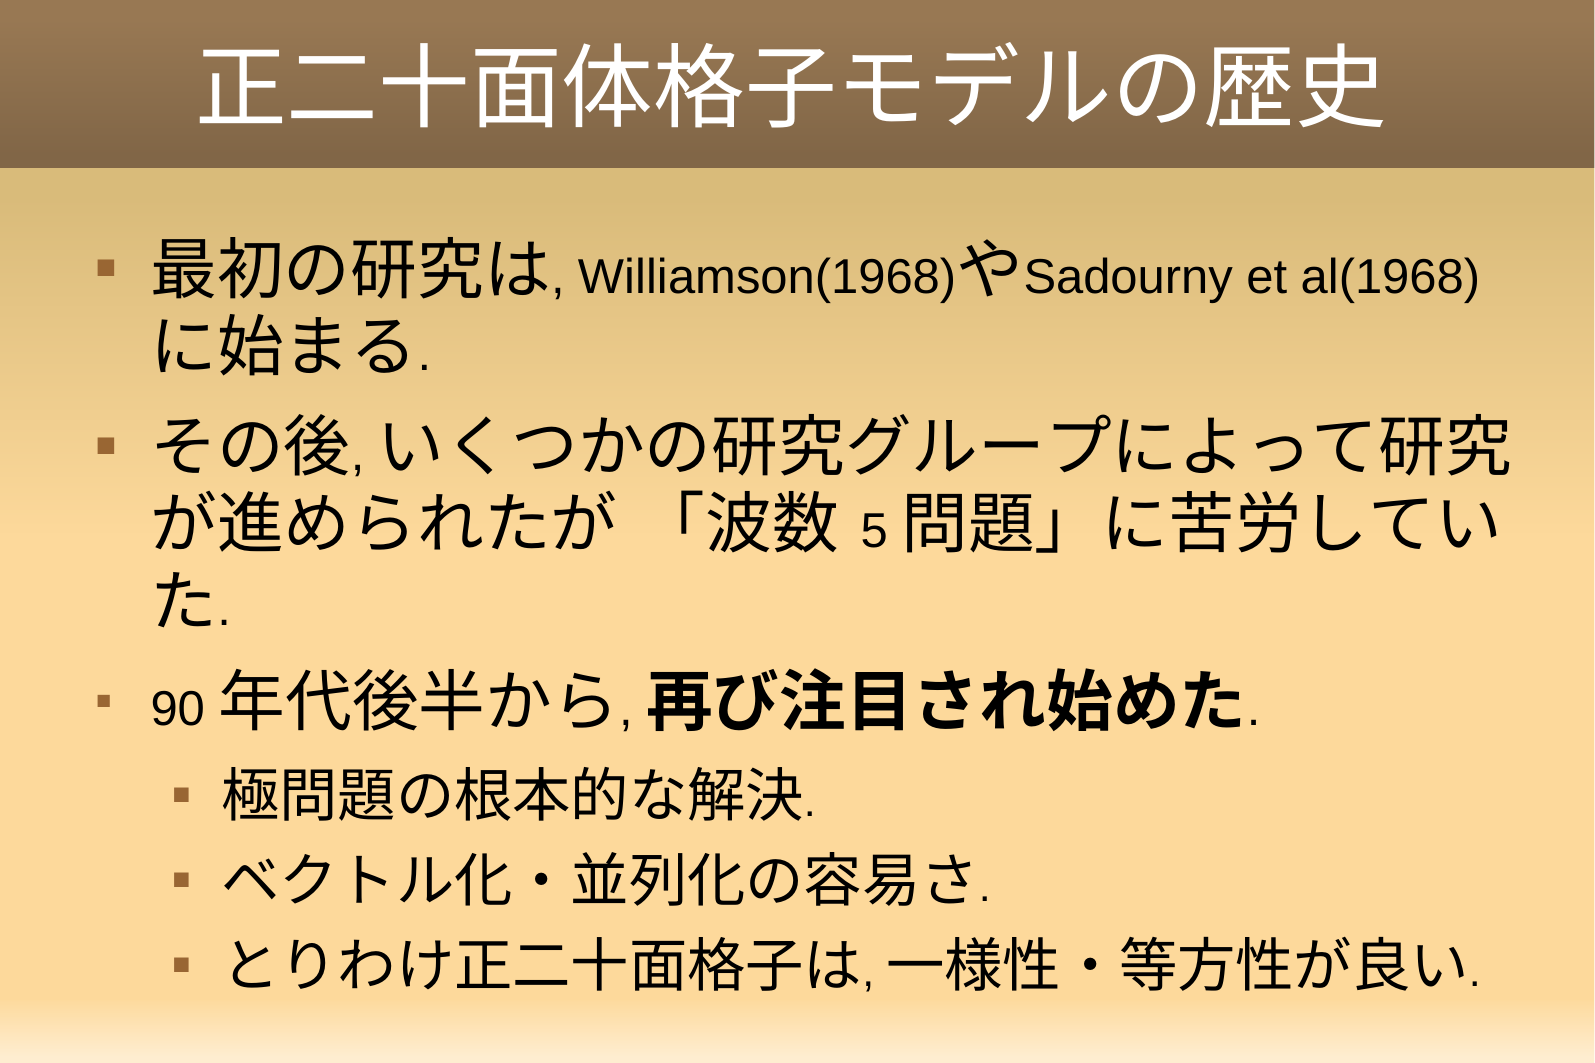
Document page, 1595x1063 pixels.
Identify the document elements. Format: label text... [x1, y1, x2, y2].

picture [0, 0, 1595, 1063]
title 正二十面体格子モデルの歴史 [74, 0, 1510, 178]
list 最初の研究は, Williamson(1968)やSadourny et al(1968)に始まる. その後, いくつかの研究グループによって研究が進められたが 「波数 5 問題」に苦労していた. 90 年代後半から, 再び注目され始めた. 極問題の根本的な解決. ベクトル化・並列化の容易さ. とりわけ正二十面格子は, 一様性・等方性が良い. [79, 231, 1515, 933]
